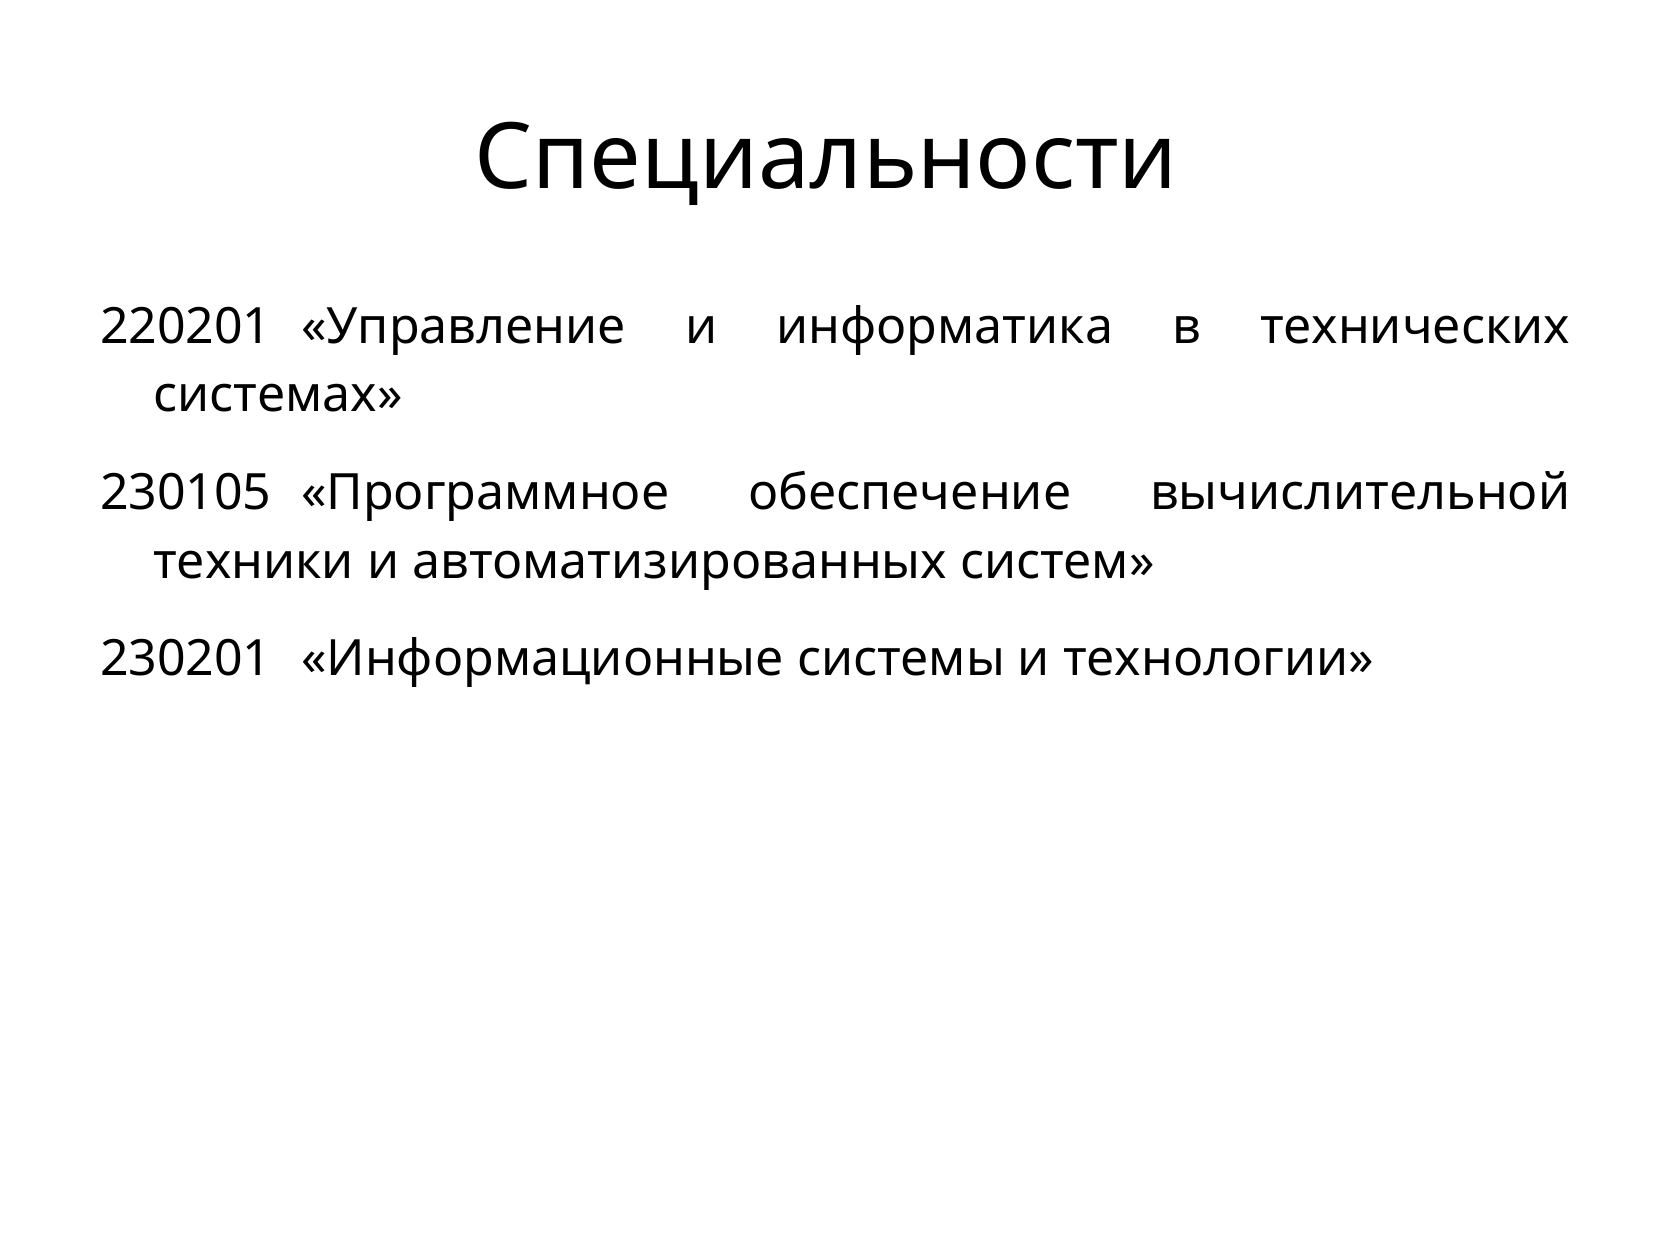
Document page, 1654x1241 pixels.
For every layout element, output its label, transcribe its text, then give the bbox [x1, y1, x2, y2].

title Специальности [82, 56, 1571, 250]
list 220201 «Управление и информатика в технических системах» 230105 «Программное обеспечение вычислительной техники и автоматизированных систем» 230201 «Информационные системы и технологии» [82, 290, 1571, 1094]
